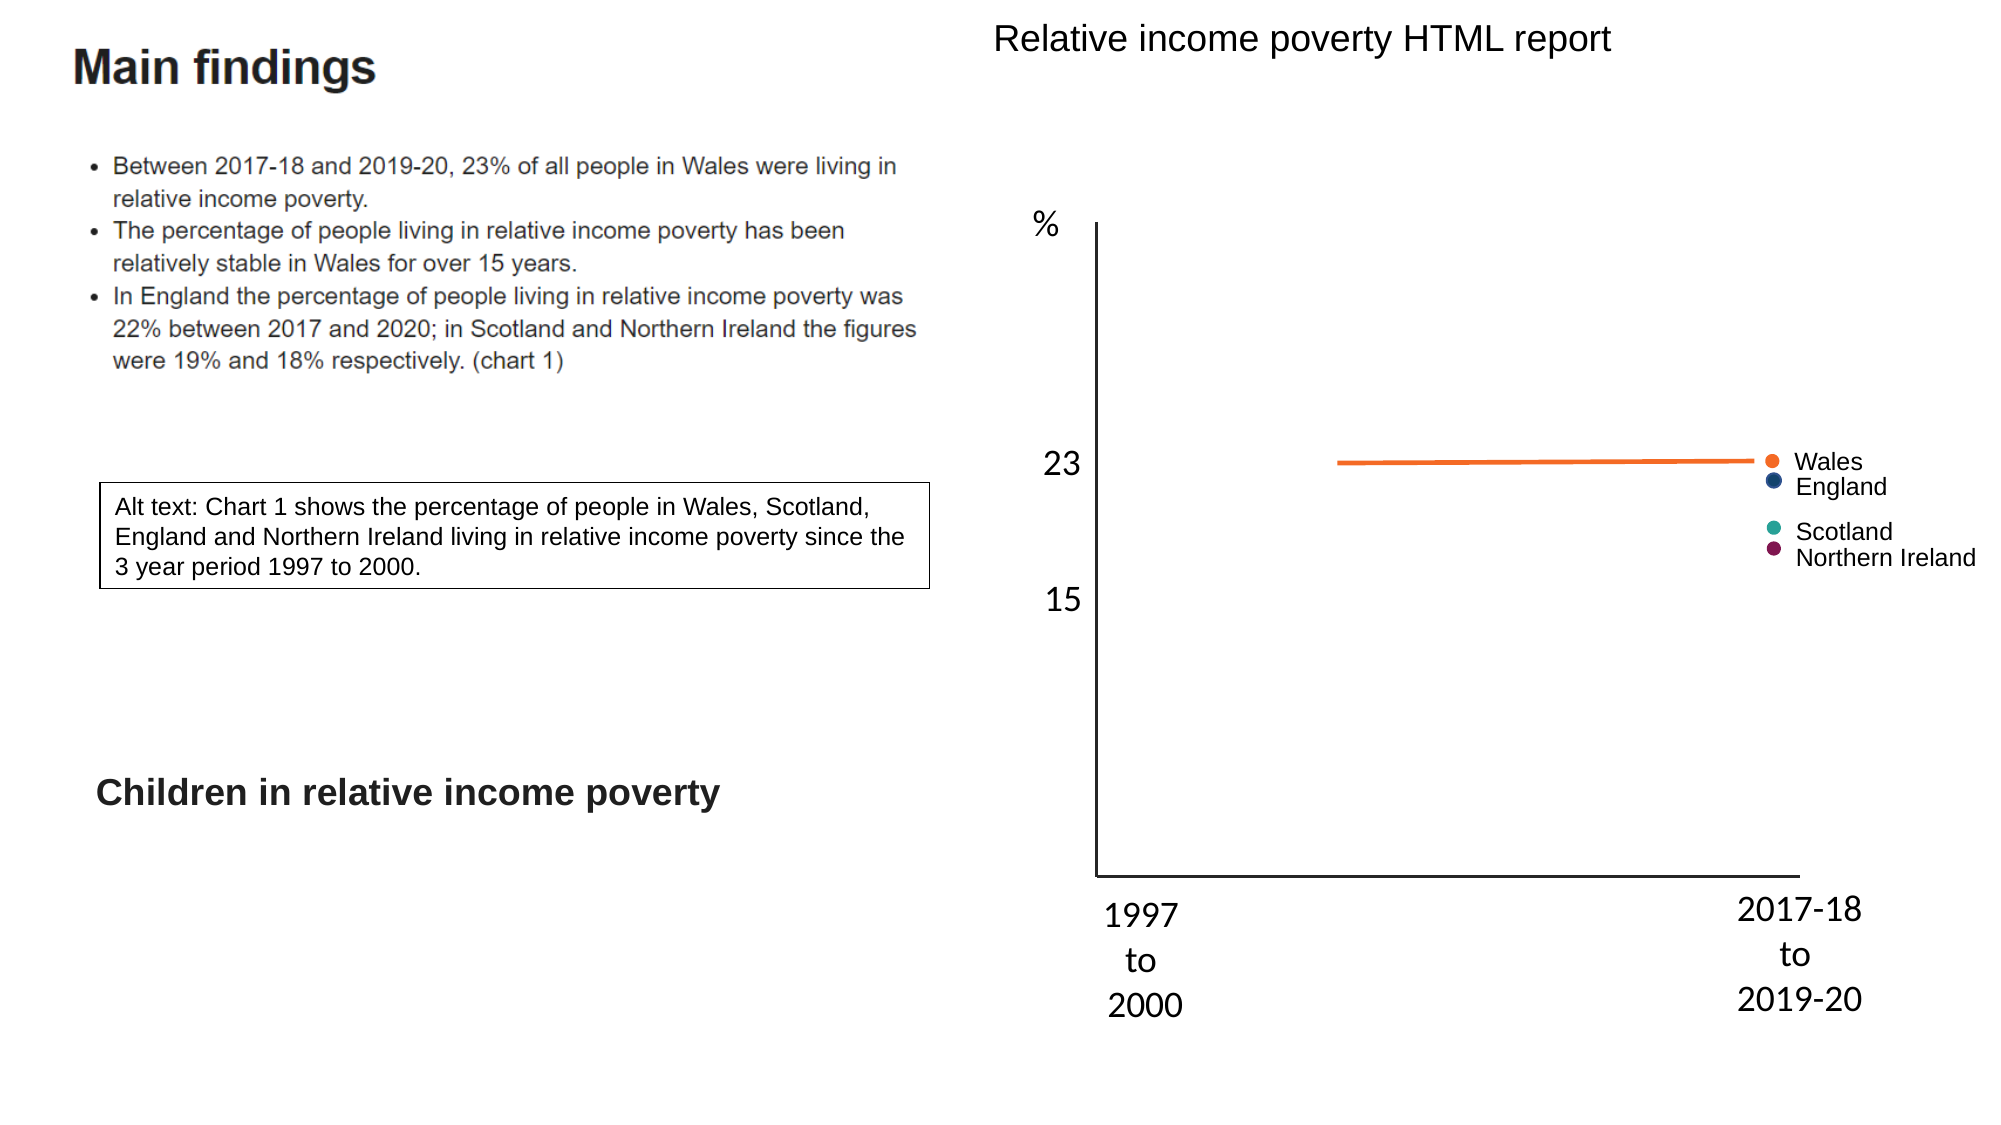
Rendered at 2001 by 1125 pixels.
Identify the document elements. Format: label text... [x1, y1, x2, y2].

text_box Children in relative income poverty [80, 760, 1087, 912]
text_box Alt text: Chart 1 shows the percentage of people in Wales, Scotland, England and Northern Ireland living in relative income poverty since the 3 year period 1997 to 2000. [99, 482, 930, 589]
text_box [1766, 520, 1780, 535]
picture [21, 39, 979, 1068]
text_box % [1017, 191, 1076, 253]
text_box [1766, 541, 1780, 556]
text_box Wales [1779, 437, 1879, 484]
text_box Scotland [1780, 507, 1910, 554]
text_box [24, 401, 932, 1067]
text_box Relative income poverty HTML report [978, 6, 1979, 67]
text_box 1997 to 2000 [1087, 882, 1204, 1034]
text_box [1765, 454, 1779, 469]
text_box Northern Ireland [1780, 533, 2000, 580]
text_box 23 [1027, 430, 1097, 492]
text_box 15 [1029, 566, 1098, 628]
text_box England [1780, 463, 1911, 509]
text_box [1766, 473, 1780, 488]
text_box 2017-18 to 2019-20 [1721, 876, 1879, 1029]
